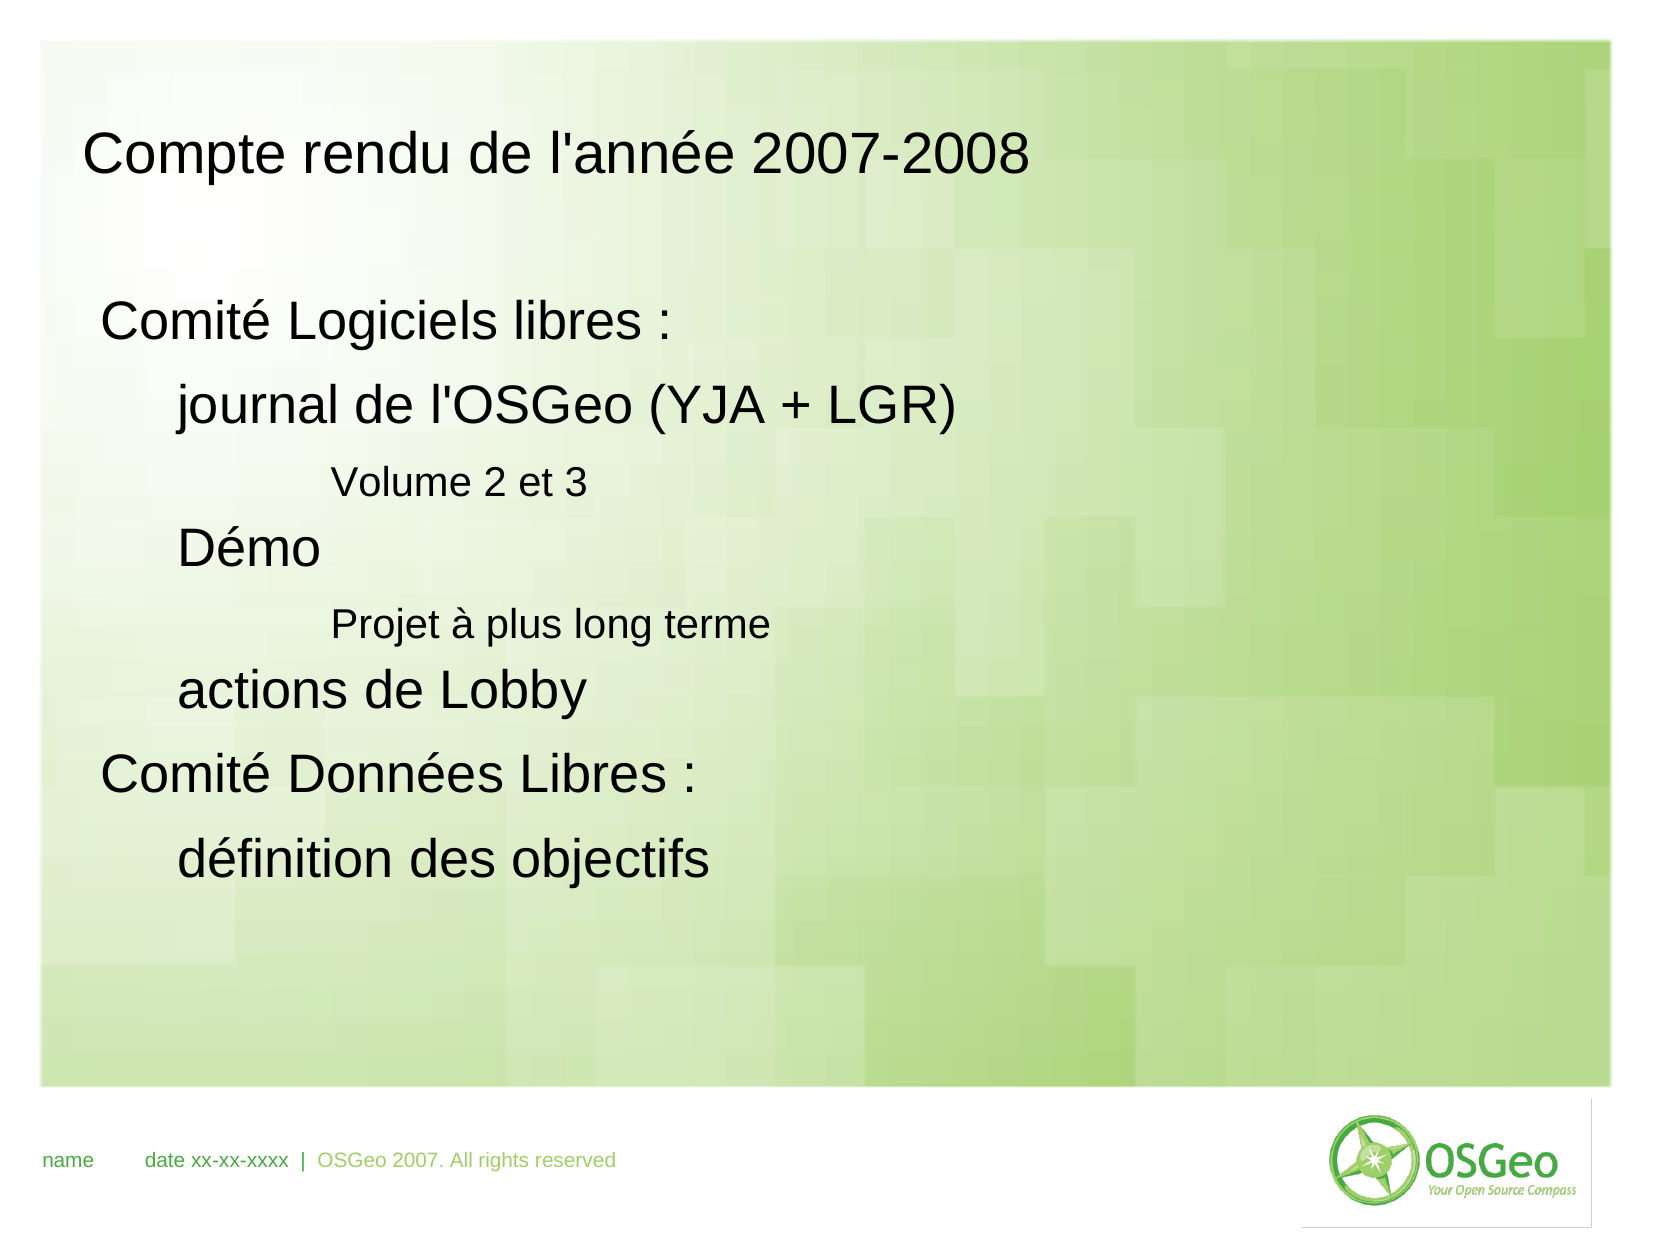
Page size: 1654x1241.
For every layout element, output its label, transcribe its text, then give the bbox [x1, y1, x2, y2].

title Compte rendu de l'année 2007-2008 [82, 49, 1571, 257]
list Comité Logiciels libres : journal de l'OSGeo (YJA + LGR) Volume 2 et 3 Démo Projet à plus long terme actions de Lobby Comité Données Libres : définition des objectifs [82, 290, 1571, 1109]
picture [0, 1, 1654, 1239]
